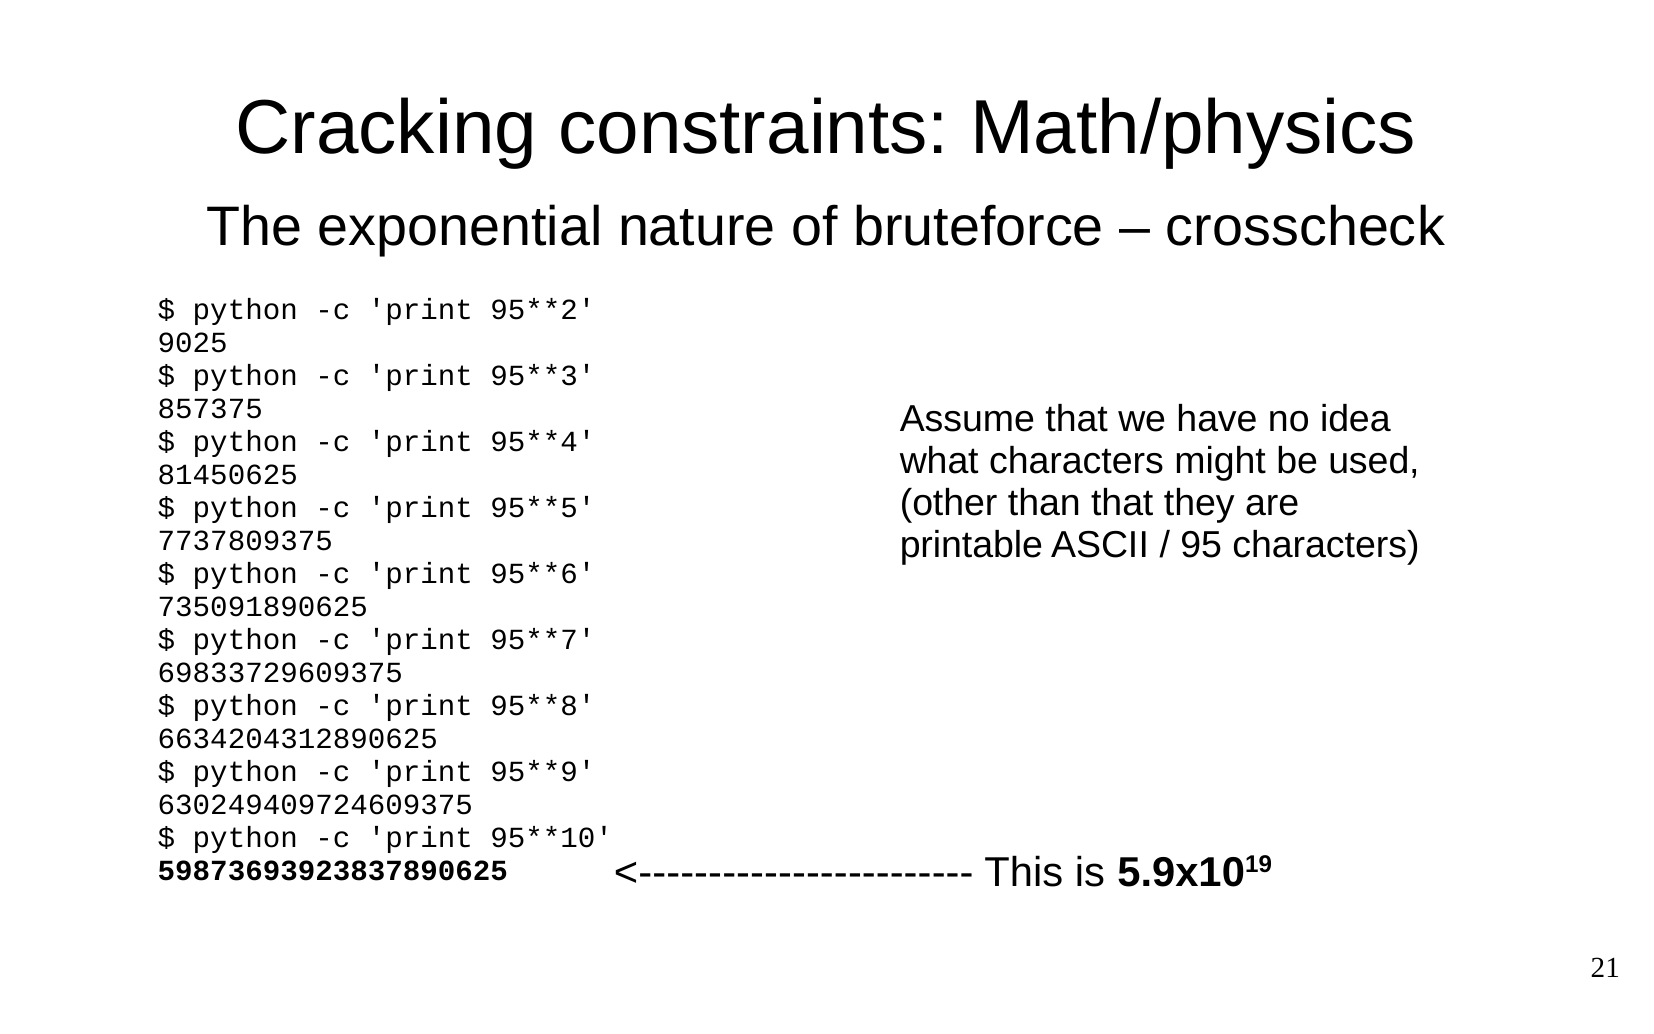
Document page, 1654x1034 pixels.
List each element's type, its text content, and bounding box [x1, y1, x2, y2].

subtitle The exponential nature of bruteforce – crosscheck $ python -c 'print 95**2' 9025 $ python -c 'print 95**3' 857375 $ python -c 'print 95**4' 81450625 $ python -c 'print 95**5' 7737809375 $ python -c 'print 95**6' 735091890625 $ python -c 'print 95**7' 69833729609375 $ python -c 'print 95**8' 6634204312890625 $ python -c 'print 95**9' 630249409724609375 $ python -c 'print 95**10' 59873693923837890625 [82, 195, 1571, 991]
text_box <number> [1560, 951, 1621, 1023]
text_box Assume that we have no idea what characters might be used, (other than that they are printable ASCII / 95 characters) [885, 390, 1441, 573]
text_box <------------------------ This is 5.9x1019 [599, 840, 1307, 903]
title Cracking constraints: Math/physics [82, 41, 1571, 195]
